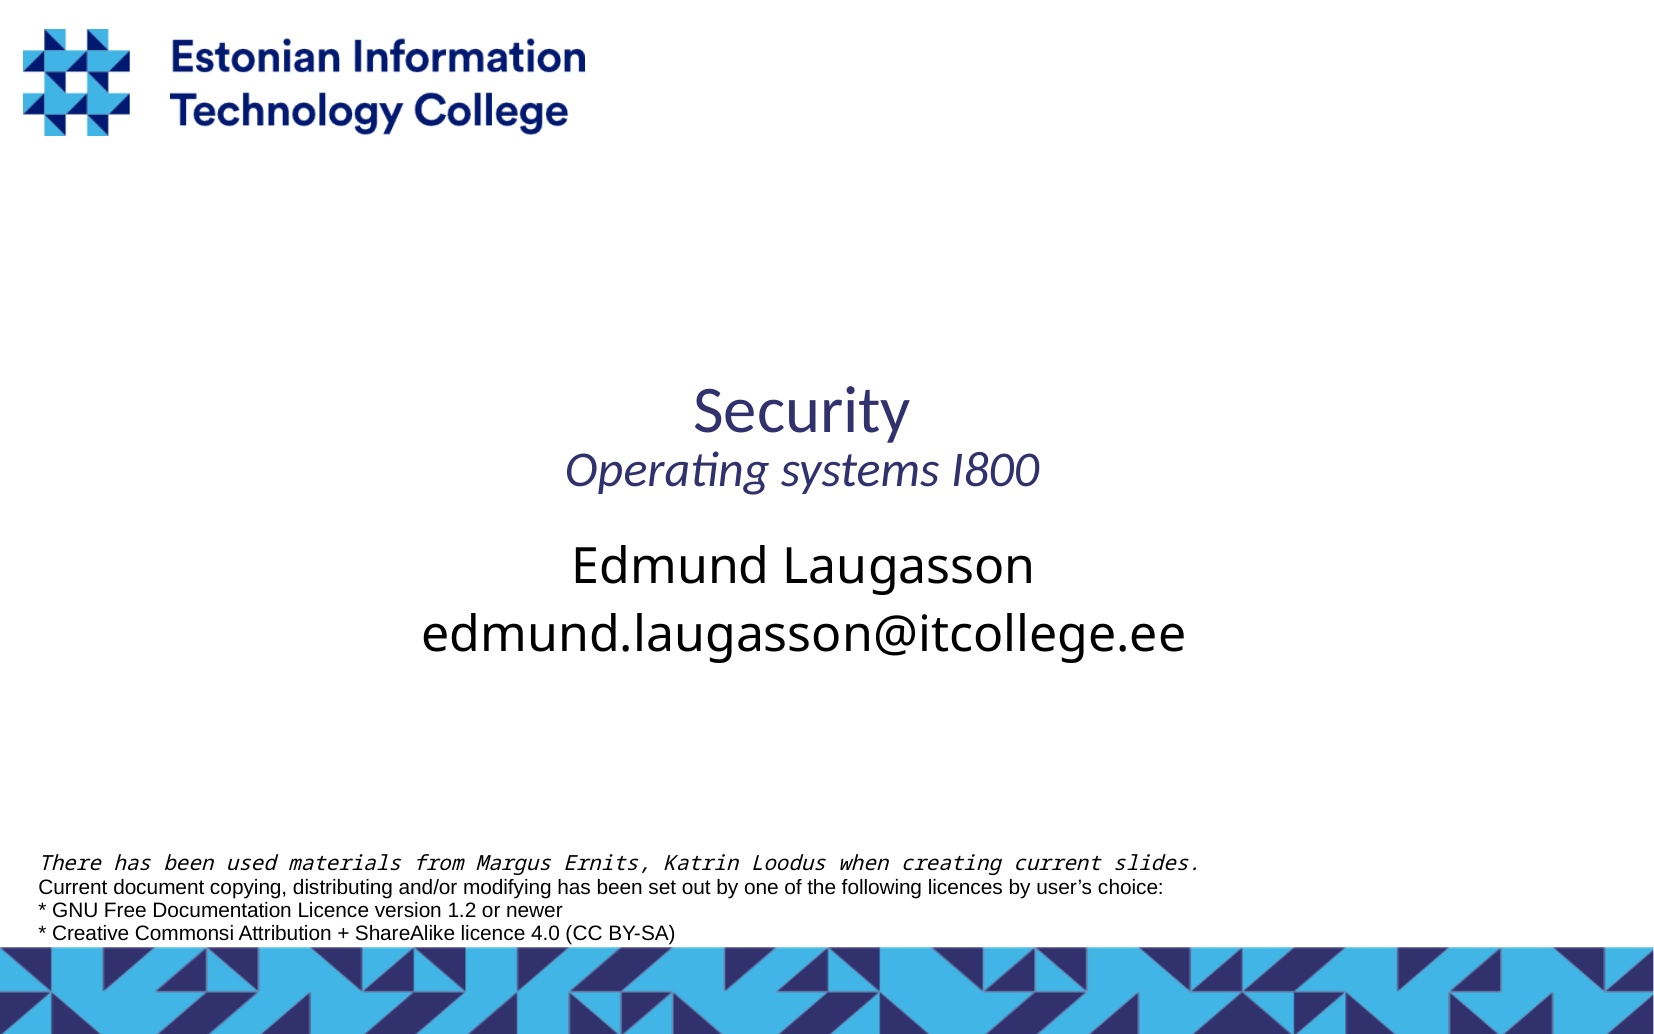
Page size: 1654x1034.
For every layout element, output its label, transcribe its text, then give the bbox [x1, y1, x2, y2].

text_box Current document copying, distributing and/or modifying has been set out by one of the following licences by user’s choice: * GNU Free Documentation Licence version 1.2 or newer * Creative Commonsi Attribution + ShareAlike licence 4.0 (CC BY-SA) [23, 868, 1642, 954]
title Security Operating systems I800 [234, 346, 1371, 535]
picture [23, 29, 585, 136]
text_box There has been used materials from Margus Ernits, Katrin Loodus when creating current slides. [23, 840, 1229, 880]
subtitle Edmund Laugasson edmund.laugasson@itcollege.ee [236, 532, 1372, 665]
